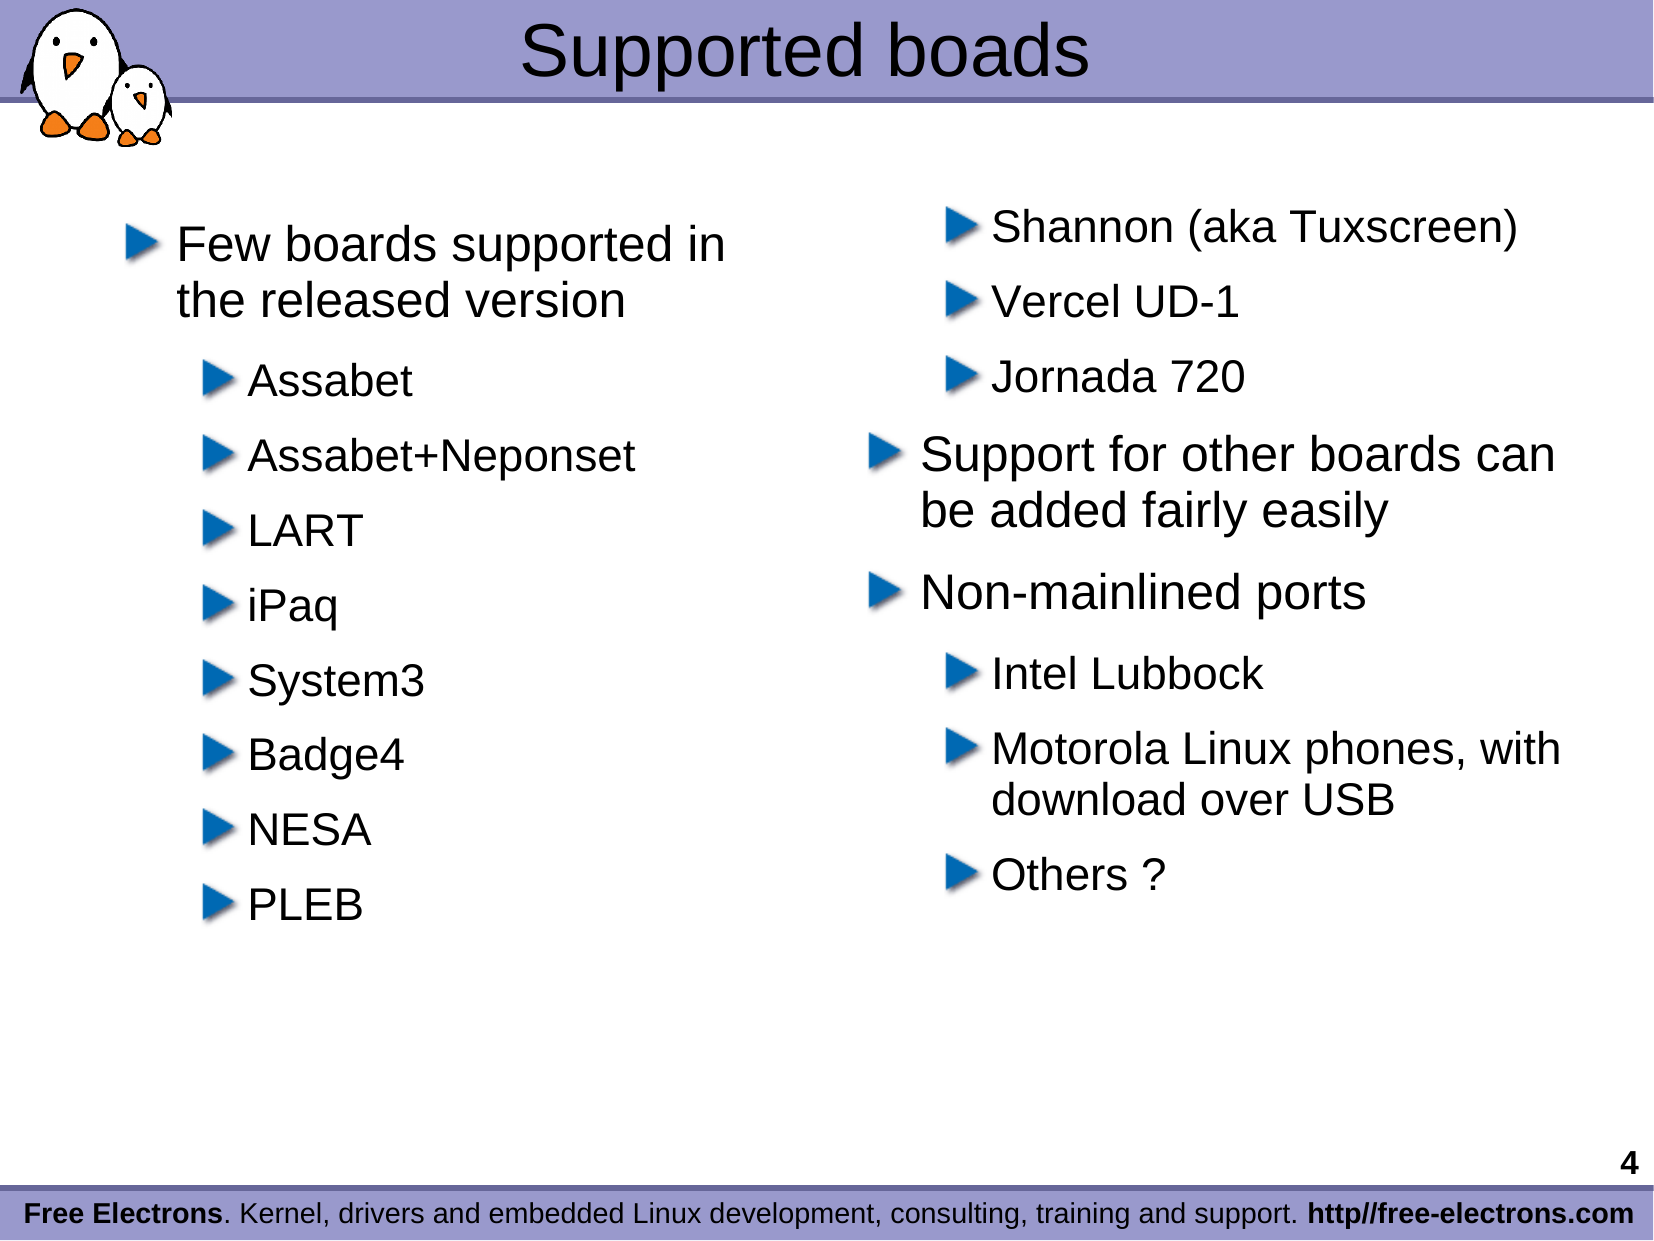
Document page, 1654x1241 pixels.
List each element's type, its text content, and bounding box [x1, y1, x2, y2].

list Few boards supported in the released version Assabet Assabet+Neponset LART iPaq System3 Badge4 NESA PLEB [105, 216, 795, 1066]
list Shannon (aka Tuxscreen) Vercel UD-1 Jornada 720 Support for other boards can be added fairly easily Non-mainlined ports Intel Lubbock Motorola Linux phones, with download over USB Others ? [849, 201, 1593, 1118]
title Supported boads [60, 0, 1551, 101]
picture [20, 8, 172, 147]
